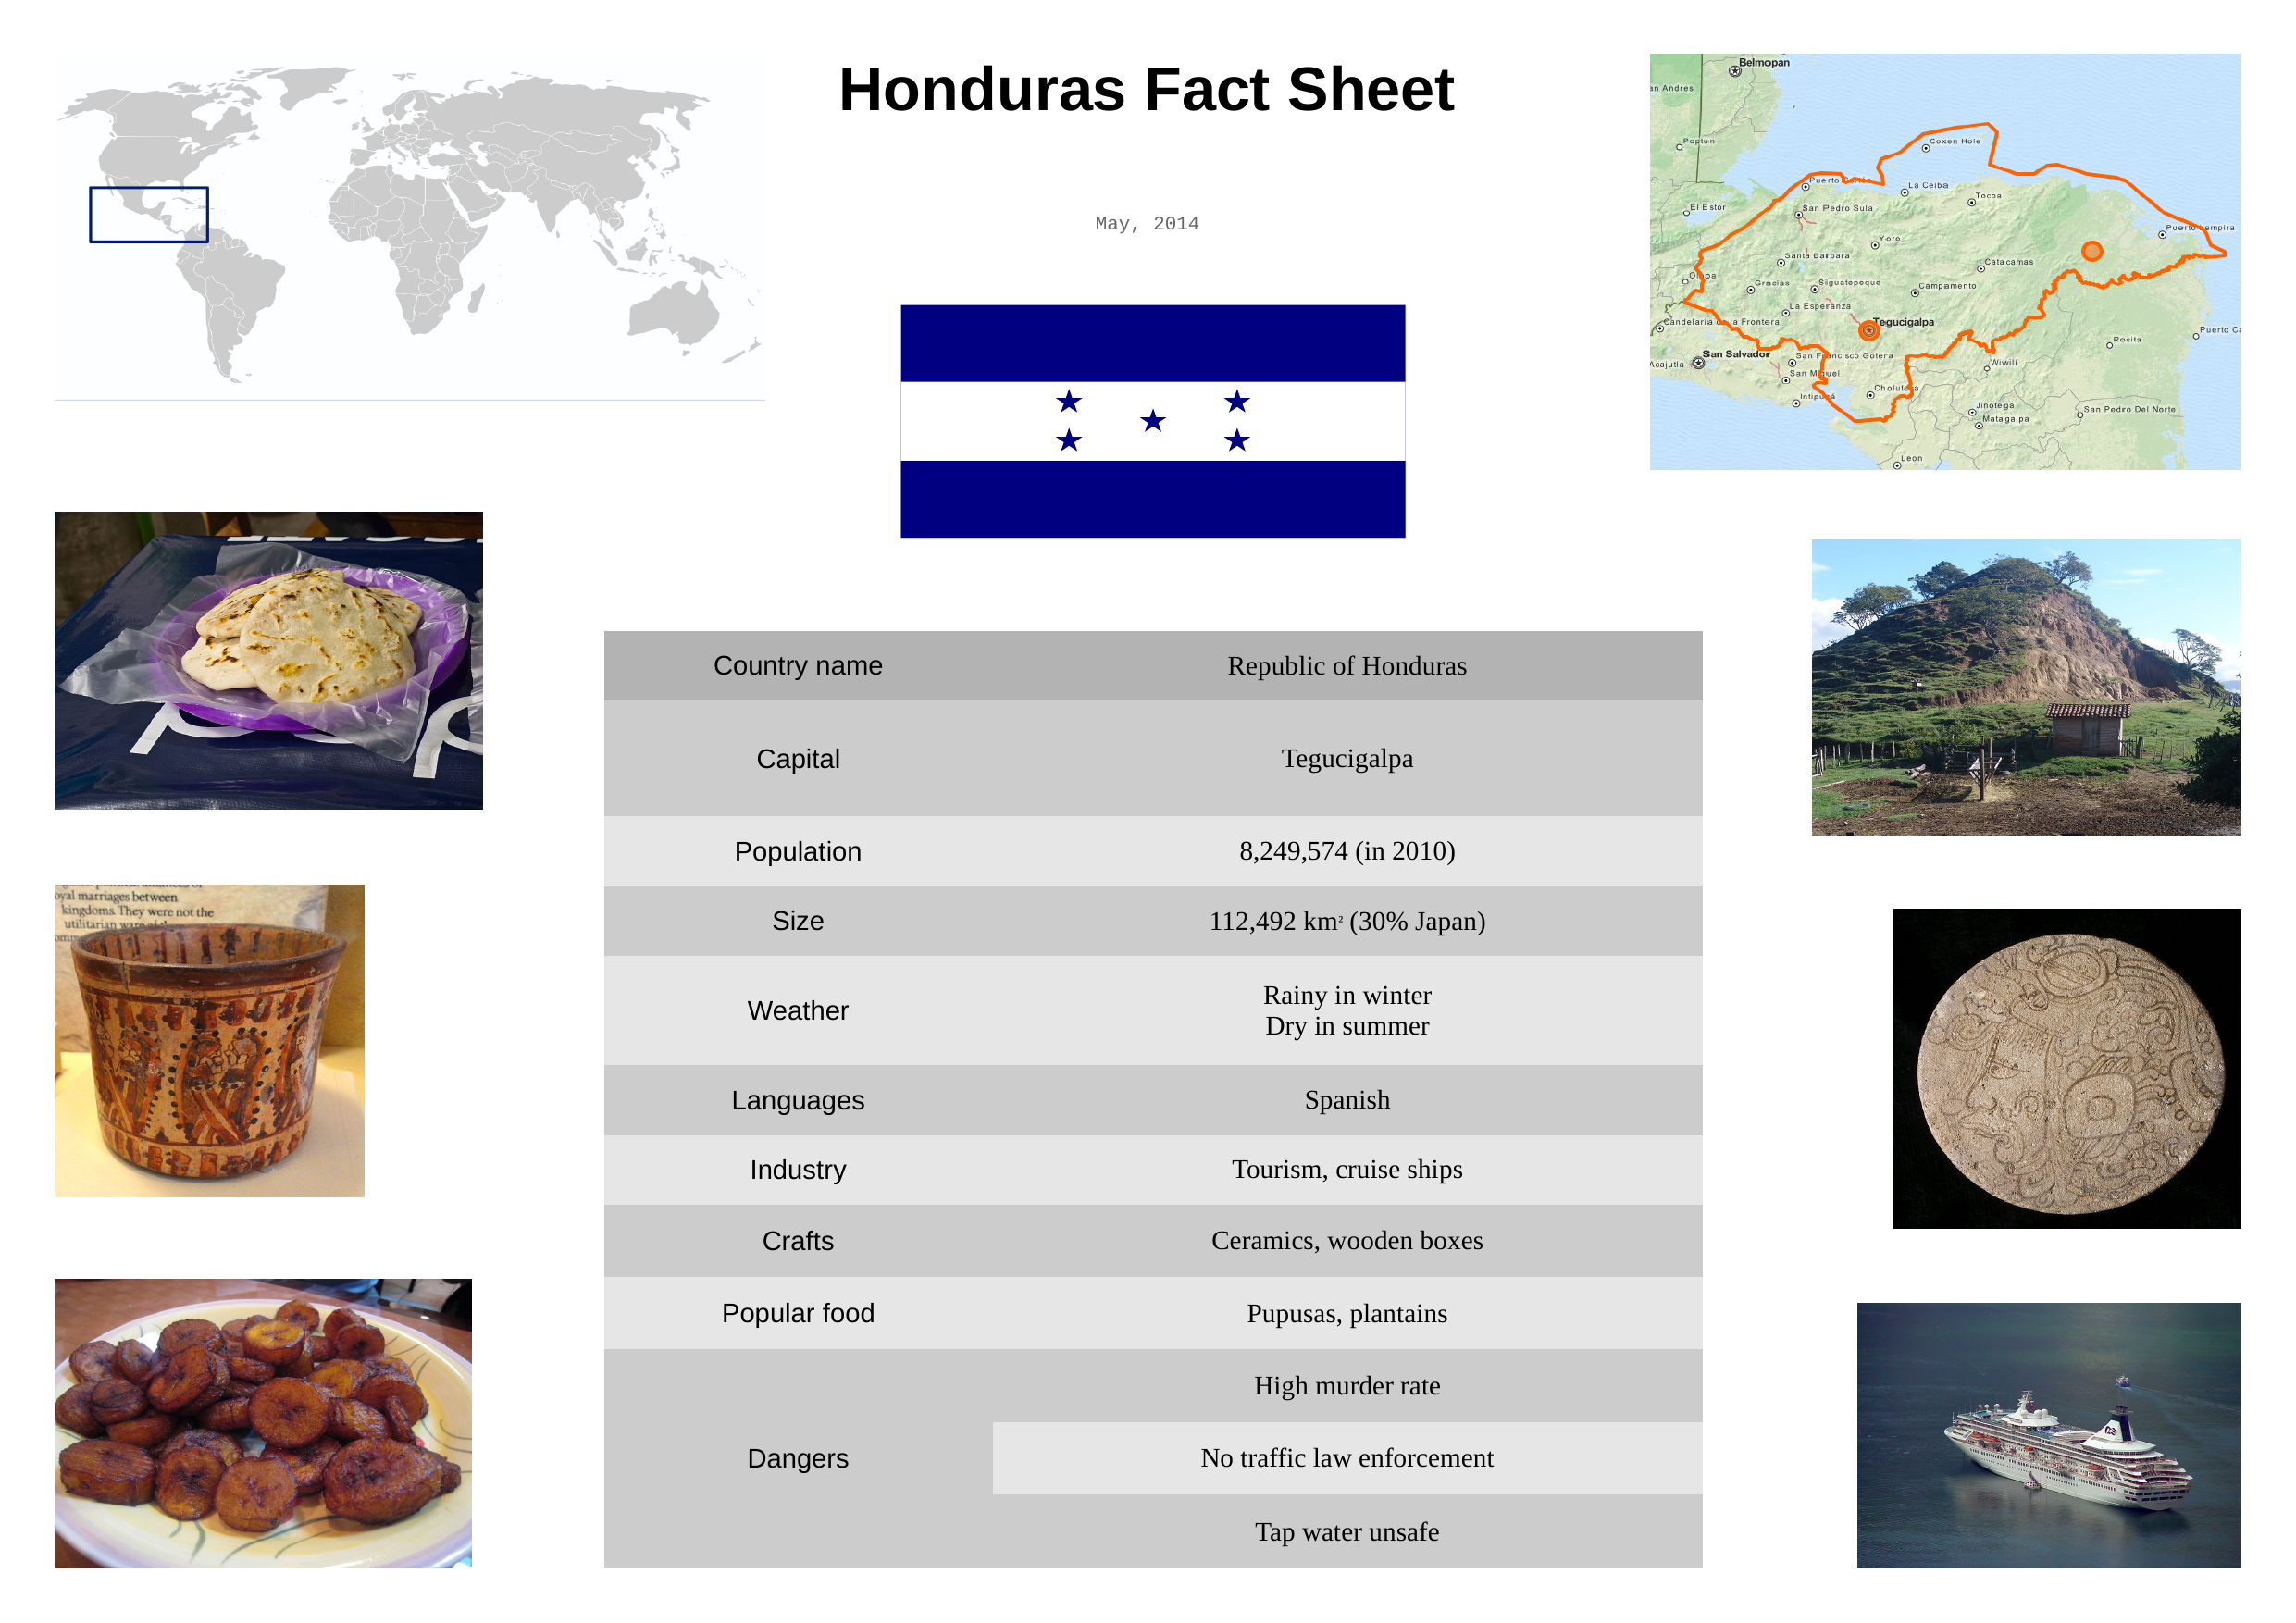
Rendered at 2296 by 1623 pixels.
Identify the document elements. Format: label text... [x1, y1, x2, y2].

table_cell Industry [604, 1135, 993, 1205]
table_cell Spanish [993, 1065, 1703, 1135]
table_header Republic of Honduras [993, 631, 1703, 700]
table_cell Languages [604, 1065, 993, 1135]
table_cell Popular food [604, 1277, 993, 1349]
picture [55, 885, 365, 1197]
table_cell Rainy in winter Dry in summer [993, 956, 1703, 1065]
table_cell Size [604, 886, 993, 956]
picture [1857, 1303, 2241, 1568]
table_cell Weather [604, 956, 993, 1065]
table_cell Capital [604, 700, 993, 816]
table_cell 8,249,574 (in 2010) [993, 816, 1703, 886]
picture [55, 54, 765, 401]
table_cell 112,492 km² (30% Japan) [993, 886, 1703, 956]
table_cell Crafts [604, 1205, 993, 1277]
table_cell Ceramics, wooden boxes [993, 1205, 1703, 1277]
table_cell High murder rate [993, 1349, 1703, 1422]
picture [900, 304, 1407, 539]
table_cell Tap water unsafe [993, 1494, 1703, 1568]
picture [1812, 539, 2241, 836]
picture [55, 512, 483, 810]
picture [55, 1279, 472, 1568]
table_cell Population [604, 816, 993, 886]
table_cell Tourism, cruise ships [993, 1135, 1703, 1205]
picture [1650, 54, 2241, 470]
table_cell Dangers [604, 1349, 993, 1568]
table_cell Tegucigalpa [993, 700, 1703, 816]
table_header Country name [604, 631, 993, 700]
table_cell Pupusas, plantains [993, 1277, 1703, 1349]
table_cell No traffic law enforcement [993, 1422, 1703, 1494]
title Honduras Fact Sheet [824, 55, 1472, 124]
text_box May, 2014 [1046, 196, 1250, 229]
picture [1893, 909, 2241, 1229]
